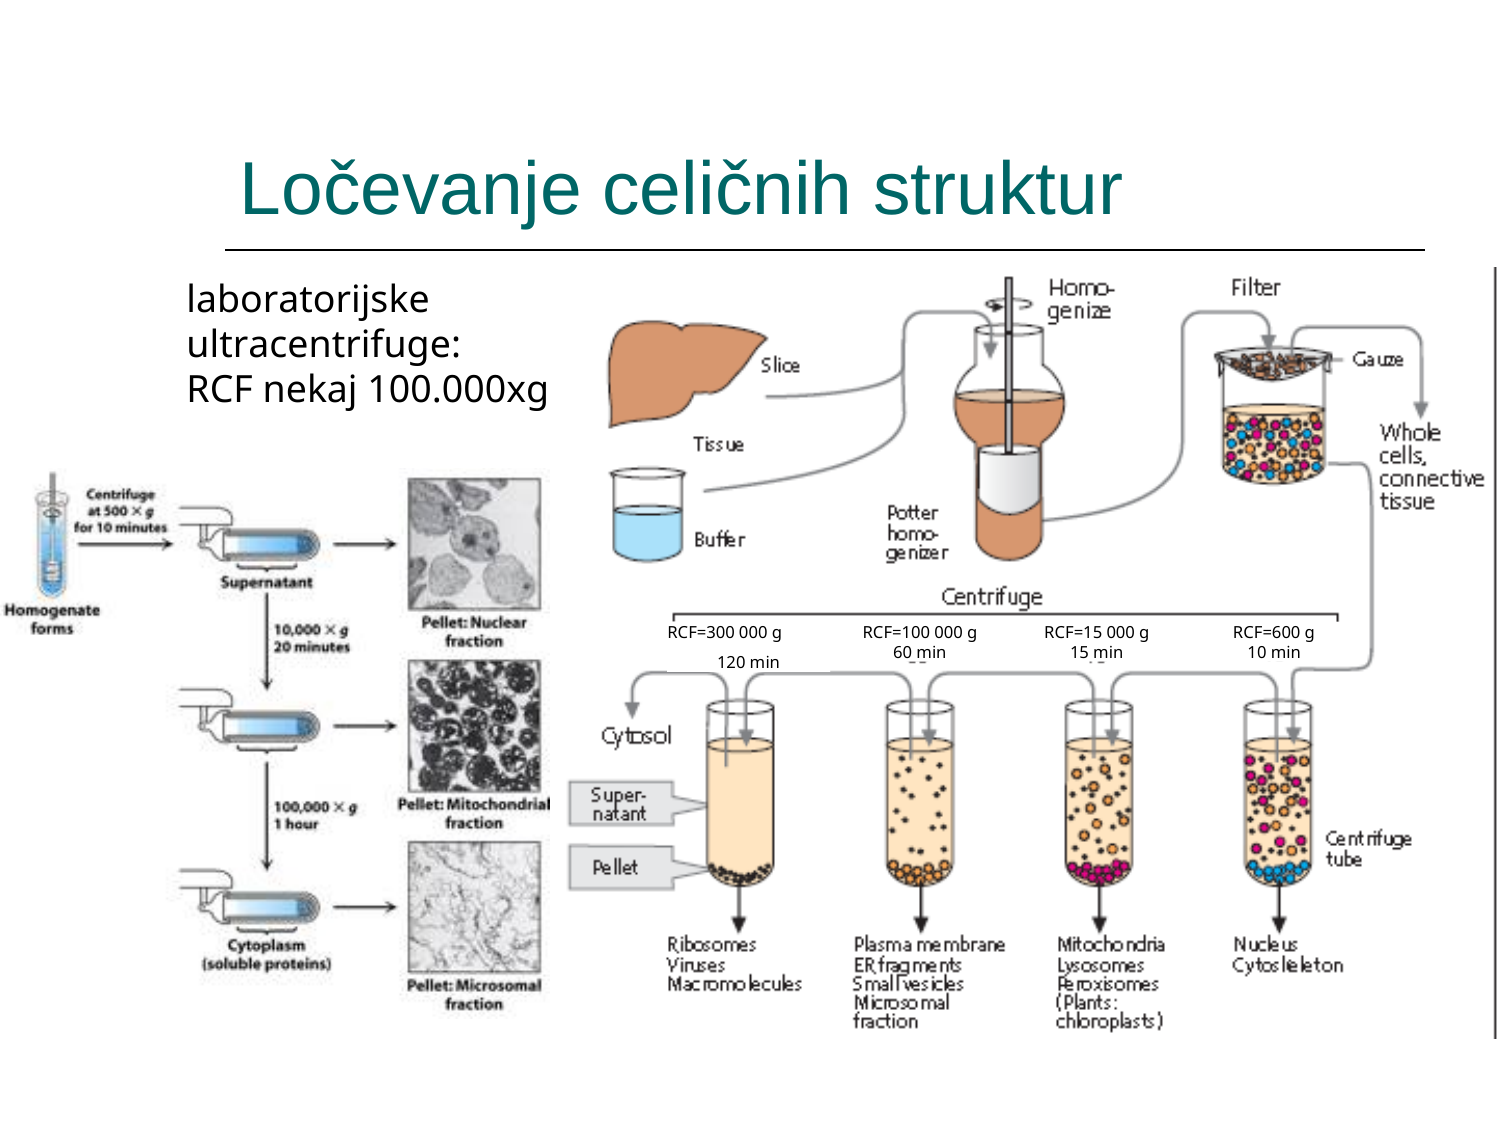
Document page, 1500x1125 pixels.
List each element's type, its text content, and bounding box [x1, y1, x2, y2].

text_box RCF=100 000 g 60 min [832, 621, 1008, 662]
text_box RCF=15 000 g 15 min [1021, 621, 1173, 662]
title Ločevanje celičnih struktur [224, 49, 1425, 237]
text_box RCF=600 g 10 min [1198, 621, 1350, 662]
picture [555, 267, 1500, 1039]
picture [0, 468, 550, 1019]
text_box laboratorijske ultracentrifuge: RCF nekaj 100.000xg [171, 267, 575, 418]
text_box RCF=300 000 g 120 min [667, 621, 831, 672]
